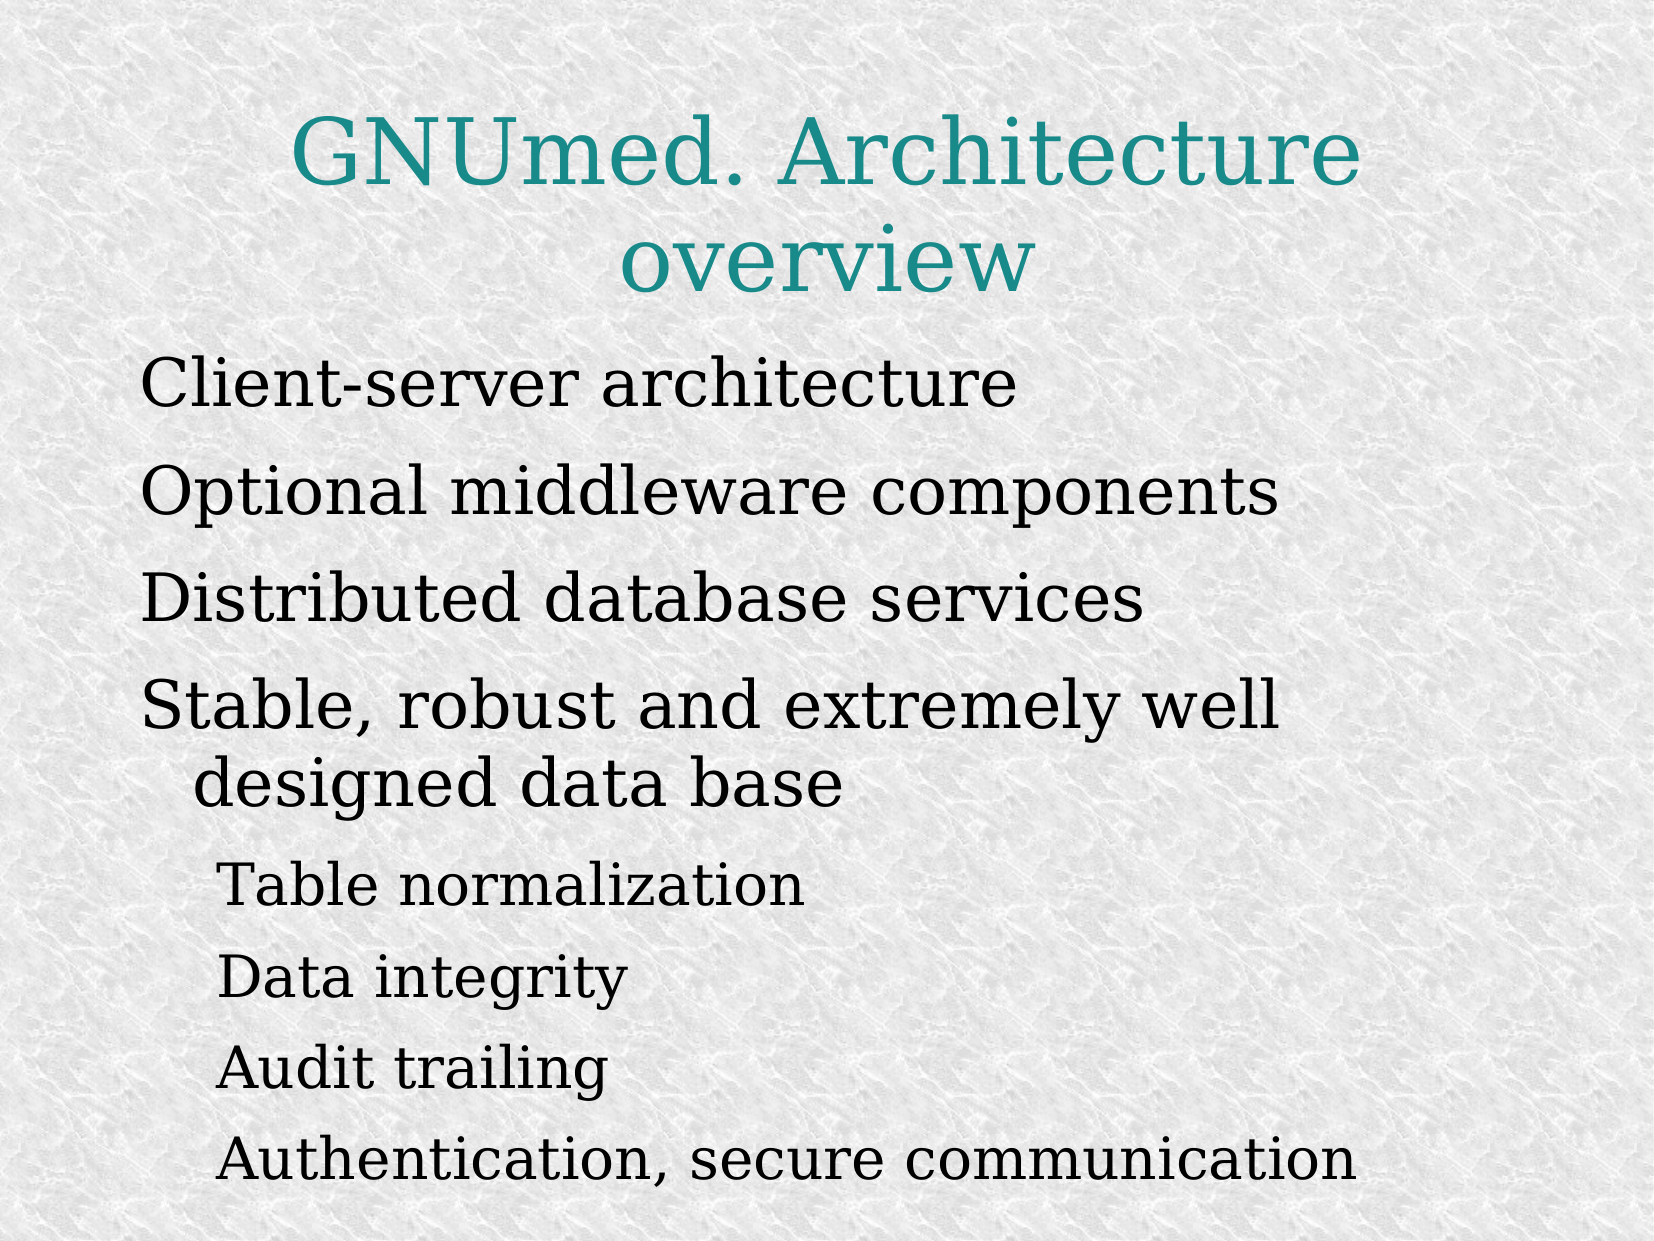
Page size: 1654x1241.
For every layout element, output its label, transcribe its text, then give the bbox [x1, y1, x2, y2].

picture [0, 0, 1654, 1241]
list Client-server architecture Optional middleware components Distributed database services Stable, robust and extremely well designed data base Table normalization Data integrity Audit trailing Authentication, secure communication [121, 344, 1534, 1224]
title GNUmed. Architecture overview [121, 99, 1534, 314]
